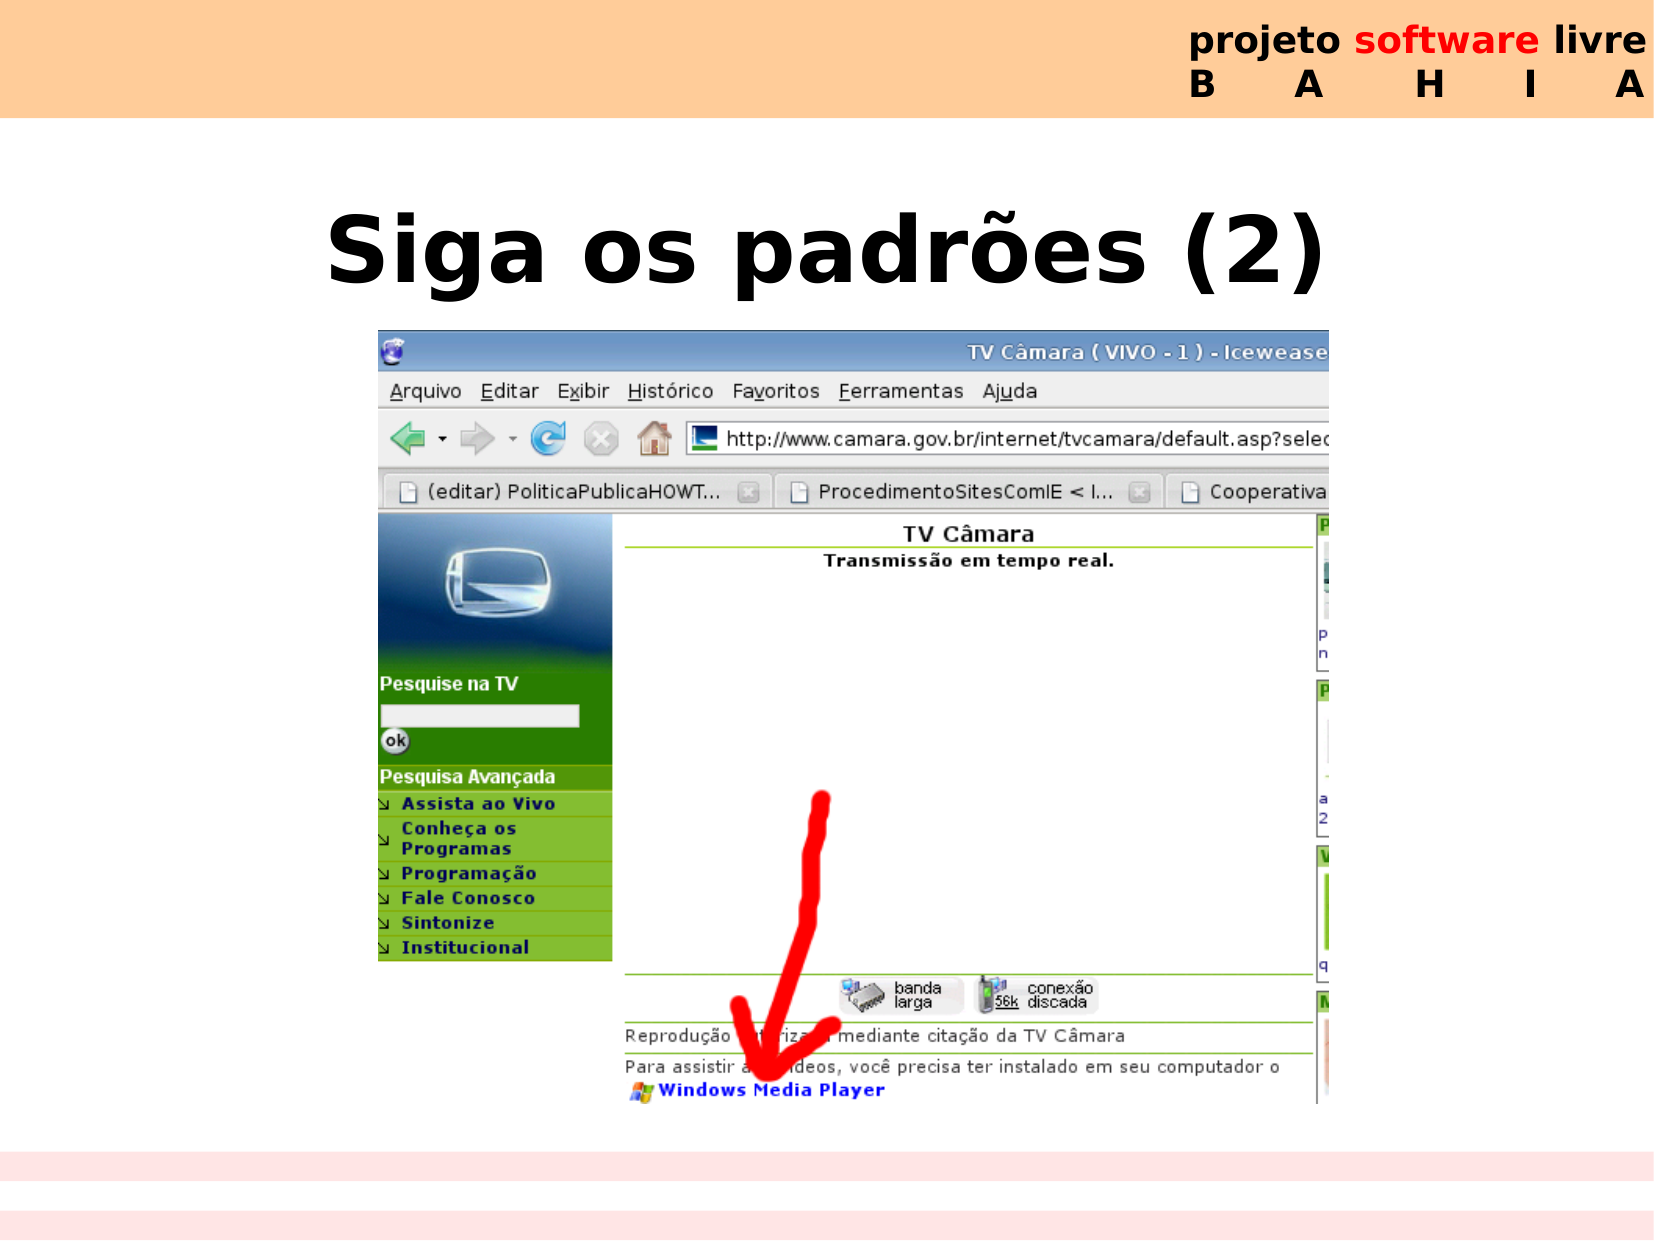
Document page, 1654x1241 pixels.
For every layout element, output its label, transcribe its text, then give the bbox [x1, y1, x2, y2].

picture [378, 330, 1329, 1104]
title Siga os padrões (2) [82, 118, 1571, 384]
